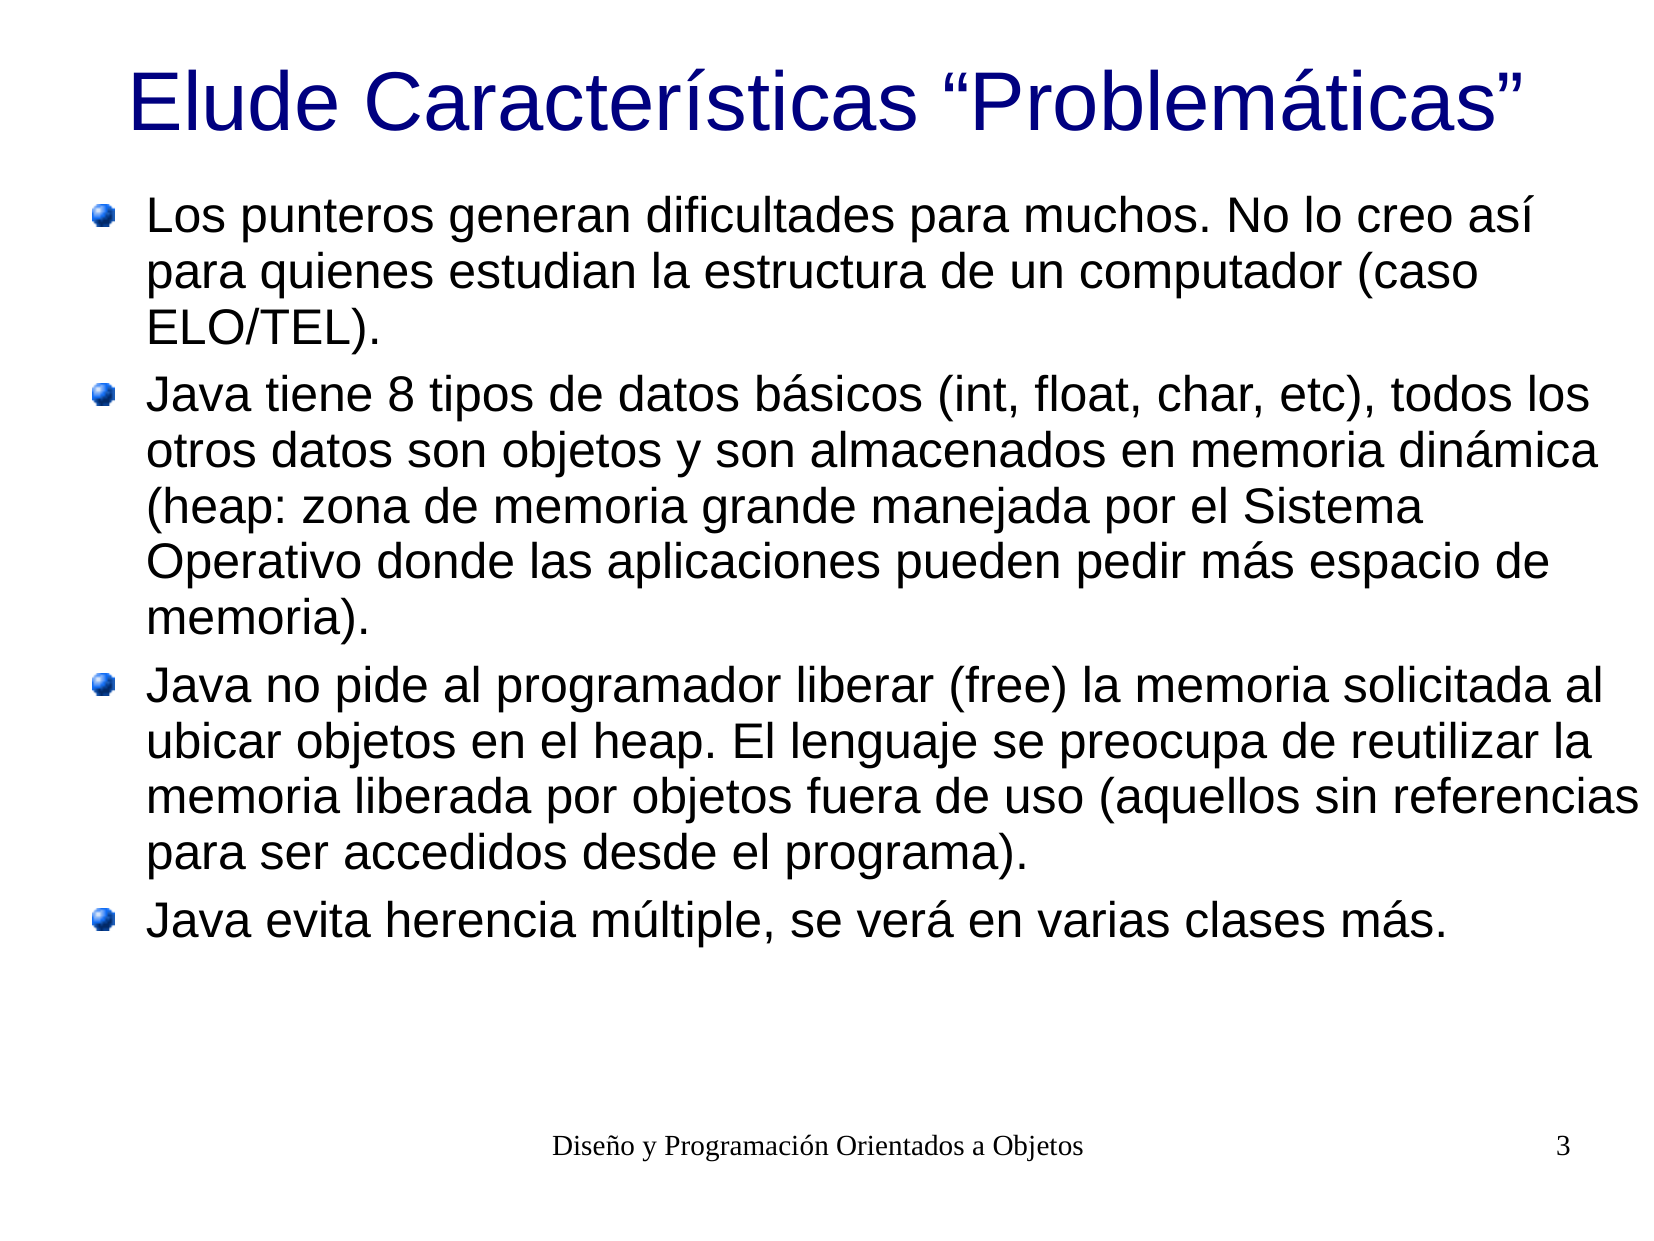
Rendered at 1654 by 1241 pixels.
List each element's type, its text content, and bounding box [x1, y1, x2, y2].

list Los punteros generan dificultades para muchos. No lo creo así para quienes estudian la estructura de un computador (caso ELO/TEL). Java tiene 8 tipos de datos básicos (int, float, char, etc), todos los otros datos son objetos y son almacenados en memoria dinámica (heap: zona de memoria grande manejada por el Sistema Operativo donde las aplicaciones pueden pedir más espacio de memoria). Java no pide al programador liberar (free) la memoria solicitada al ubicar objetos en el heap. El lenguaje se preocupa de reutilizar la memoria liberada por objetos fuera de uso (aquellos sin referencias para ser accedidos desde el programa). Java evita herencia múltiple, se verá en varias clases más. [75, 187, 1643, 1141]
title Elude Características “Problemáticas” [82, 49, 1571, 154]
